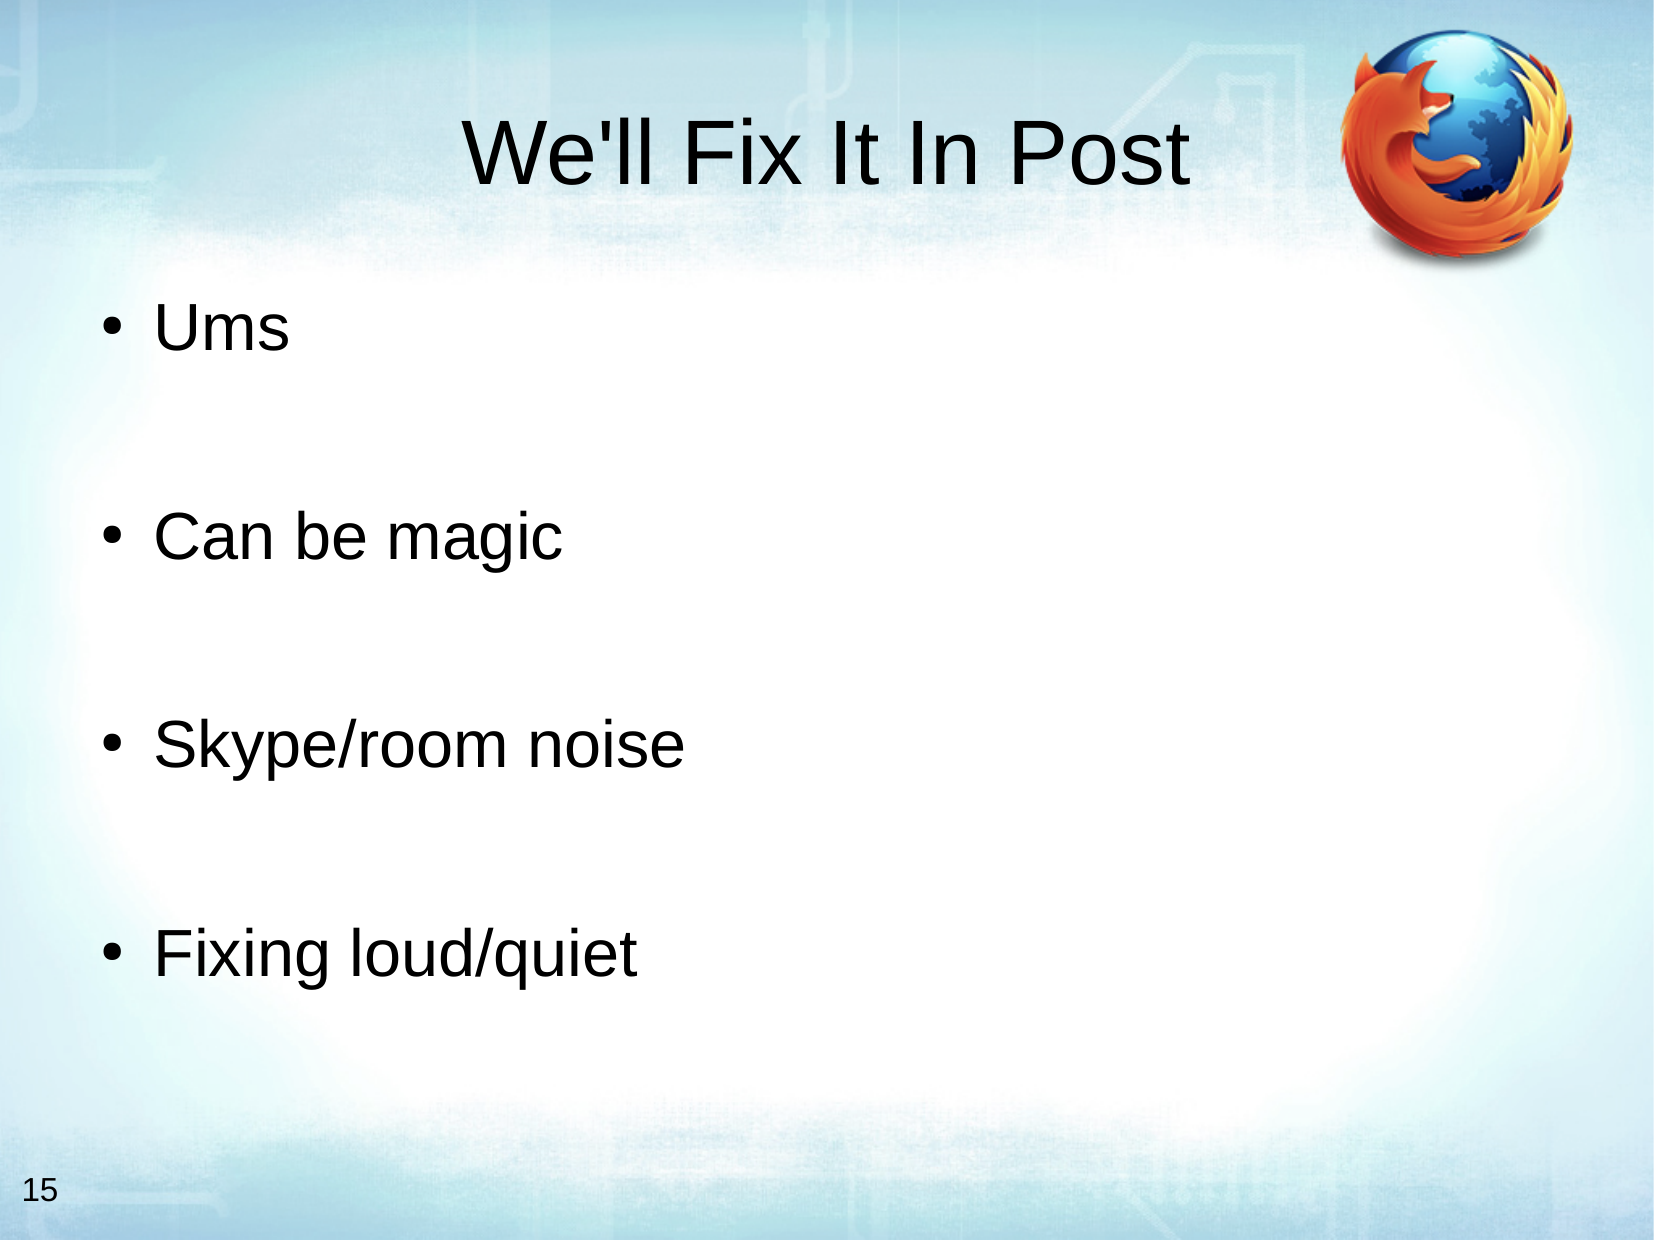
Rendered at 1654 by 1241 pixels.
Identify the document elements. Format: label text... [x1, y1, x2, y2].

title We'll Fix It In Post [82, 49, 1571, 257]
list Ums Can be magic Skype/room noise Fixing loud/quiet [82, 290, 1571, 1109]
picture [0, 0, 1654, 1240]
